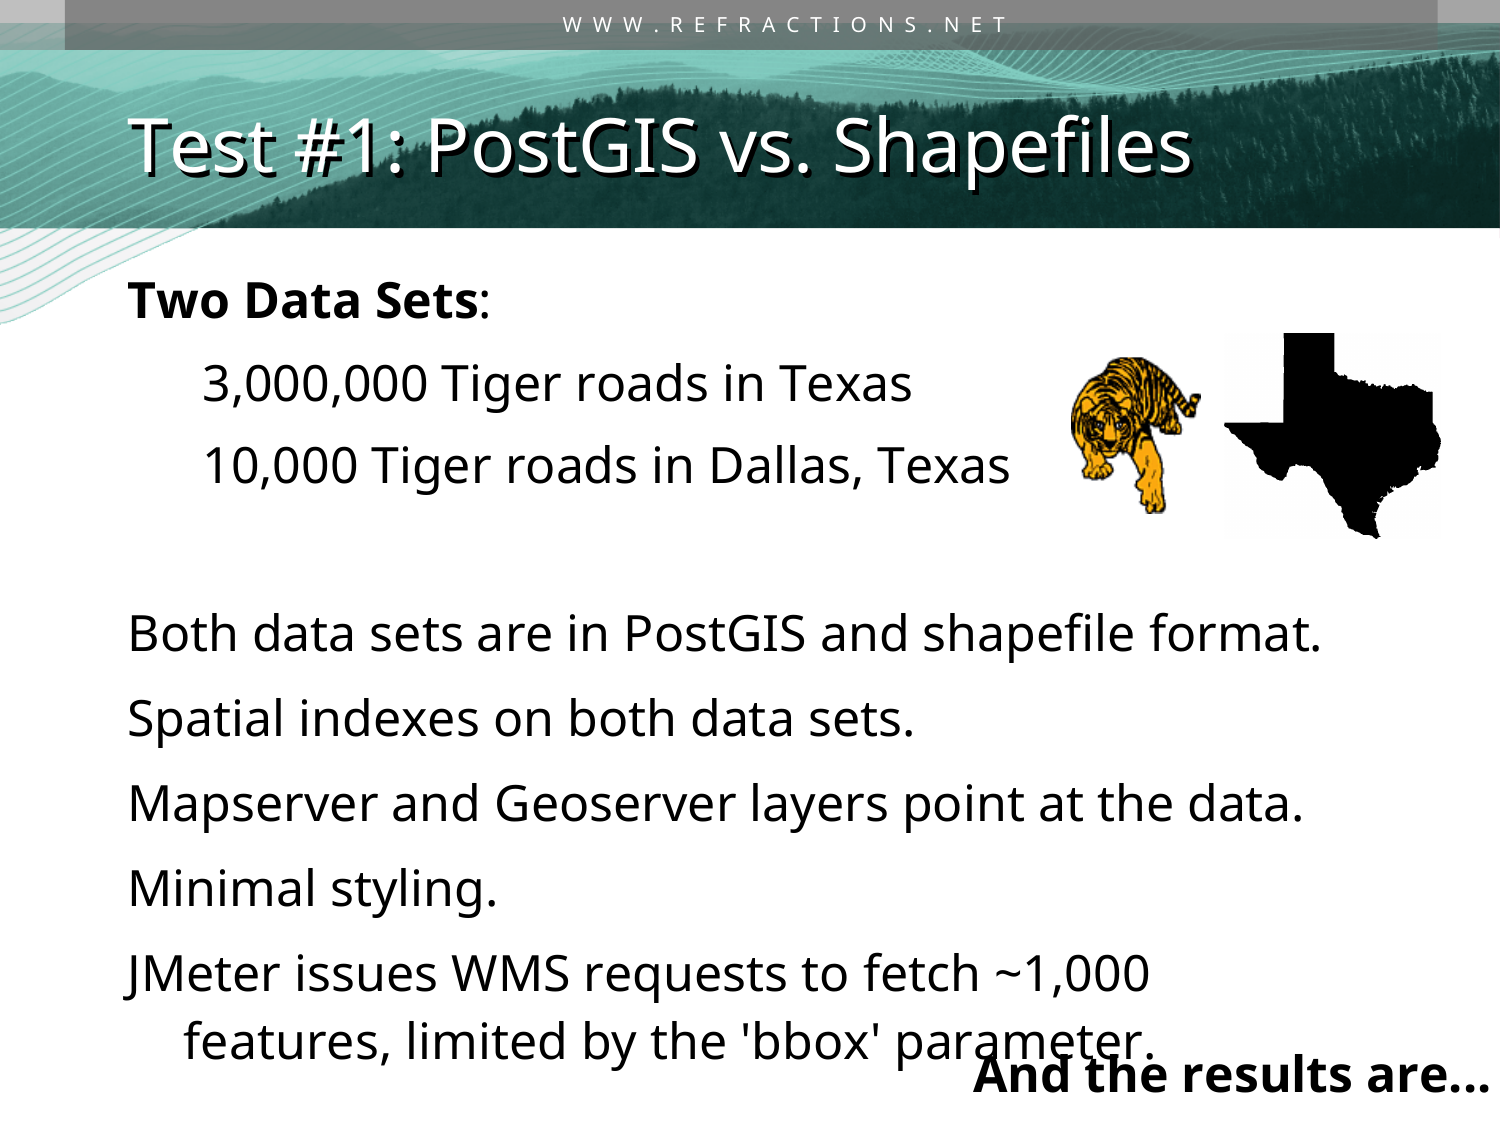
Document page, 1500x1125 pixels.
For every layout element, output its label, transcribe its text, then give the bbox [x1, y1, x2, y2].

title Test #1: PostGIS vs. Shapefiles [112, 62, 1388, 226]
text_box And the results are... [958, 1035, 1500, 1114]
list Two Data Sets: 3,000,000 Tiger roads in Texas 10,000 Tiger roads in Dallas, Texas Both data sets are in PostGIS and shapefile format. Spatial indexes on both data sets. Mapserver and Geoserver layers point at the data. Minimal styling. JMeter issues WMS requests to fetch ~1,000 features, limited by the 'bbox' parameter. [112, 257, 1388, 1125]
picture [1071, 356, 1201, 514]
picture [0, 50, 1500, 325]
picture [1224, 333, 1441, 539]
